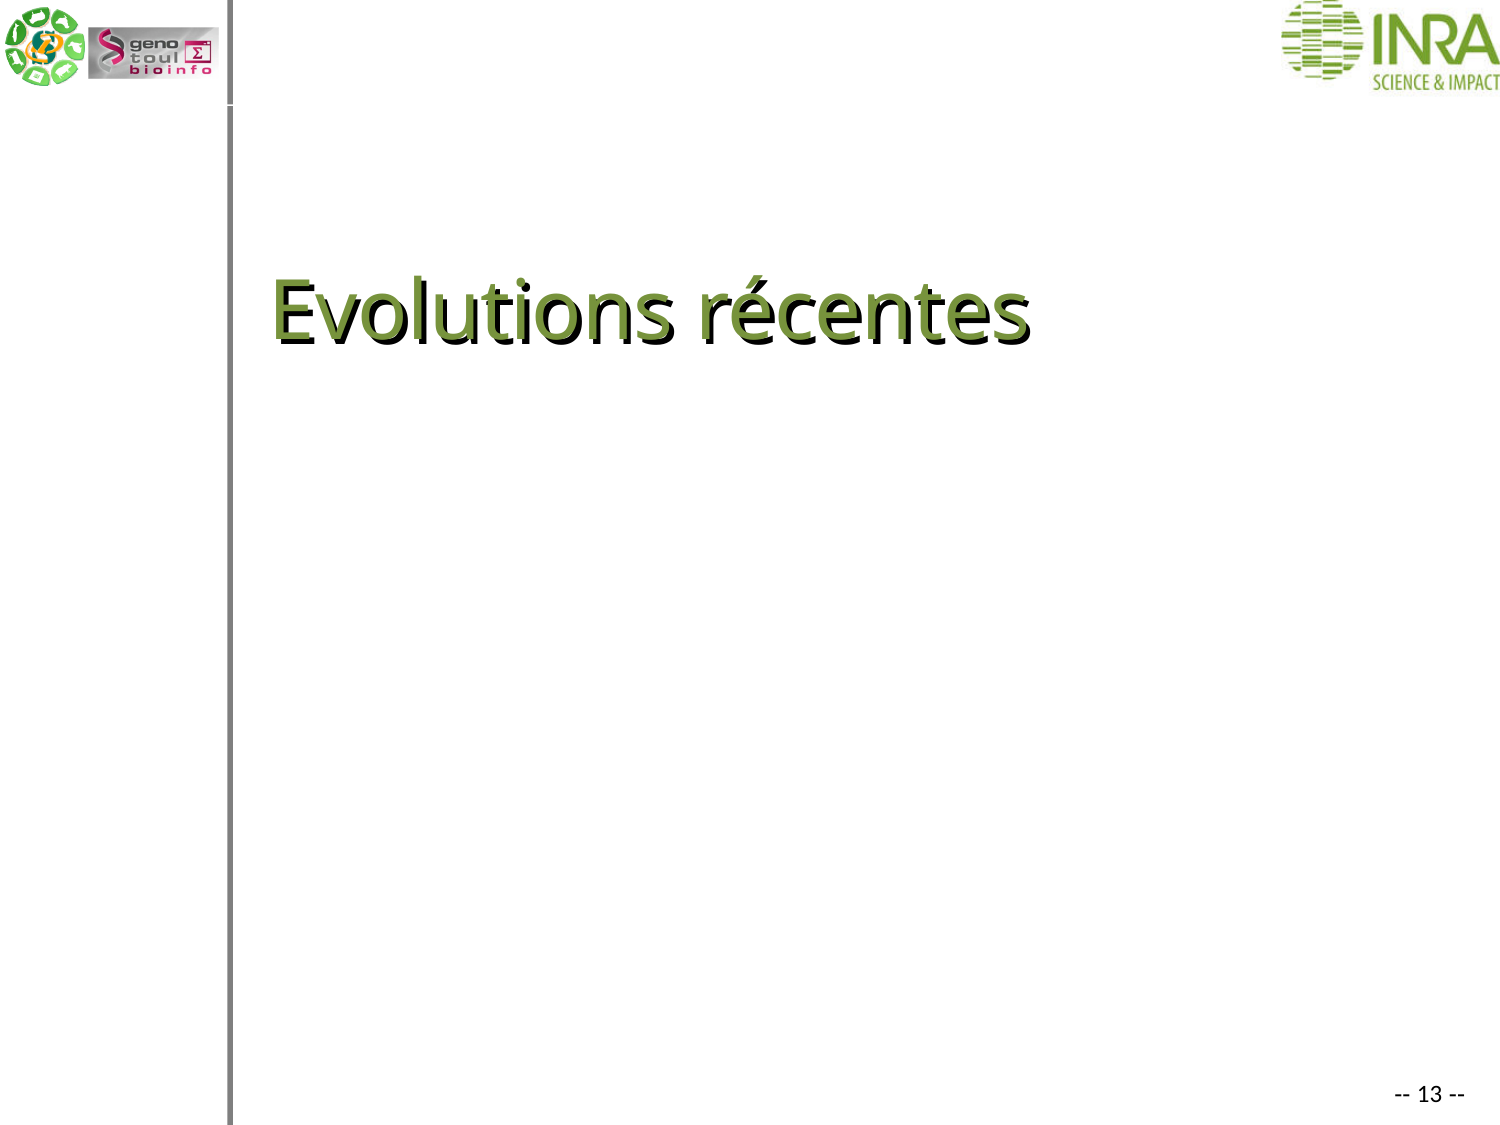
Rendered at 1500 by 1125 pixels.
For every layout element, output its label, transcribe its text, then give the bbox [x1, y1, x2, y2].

title Evolutions récentes [253, 179, 1459, 633]
